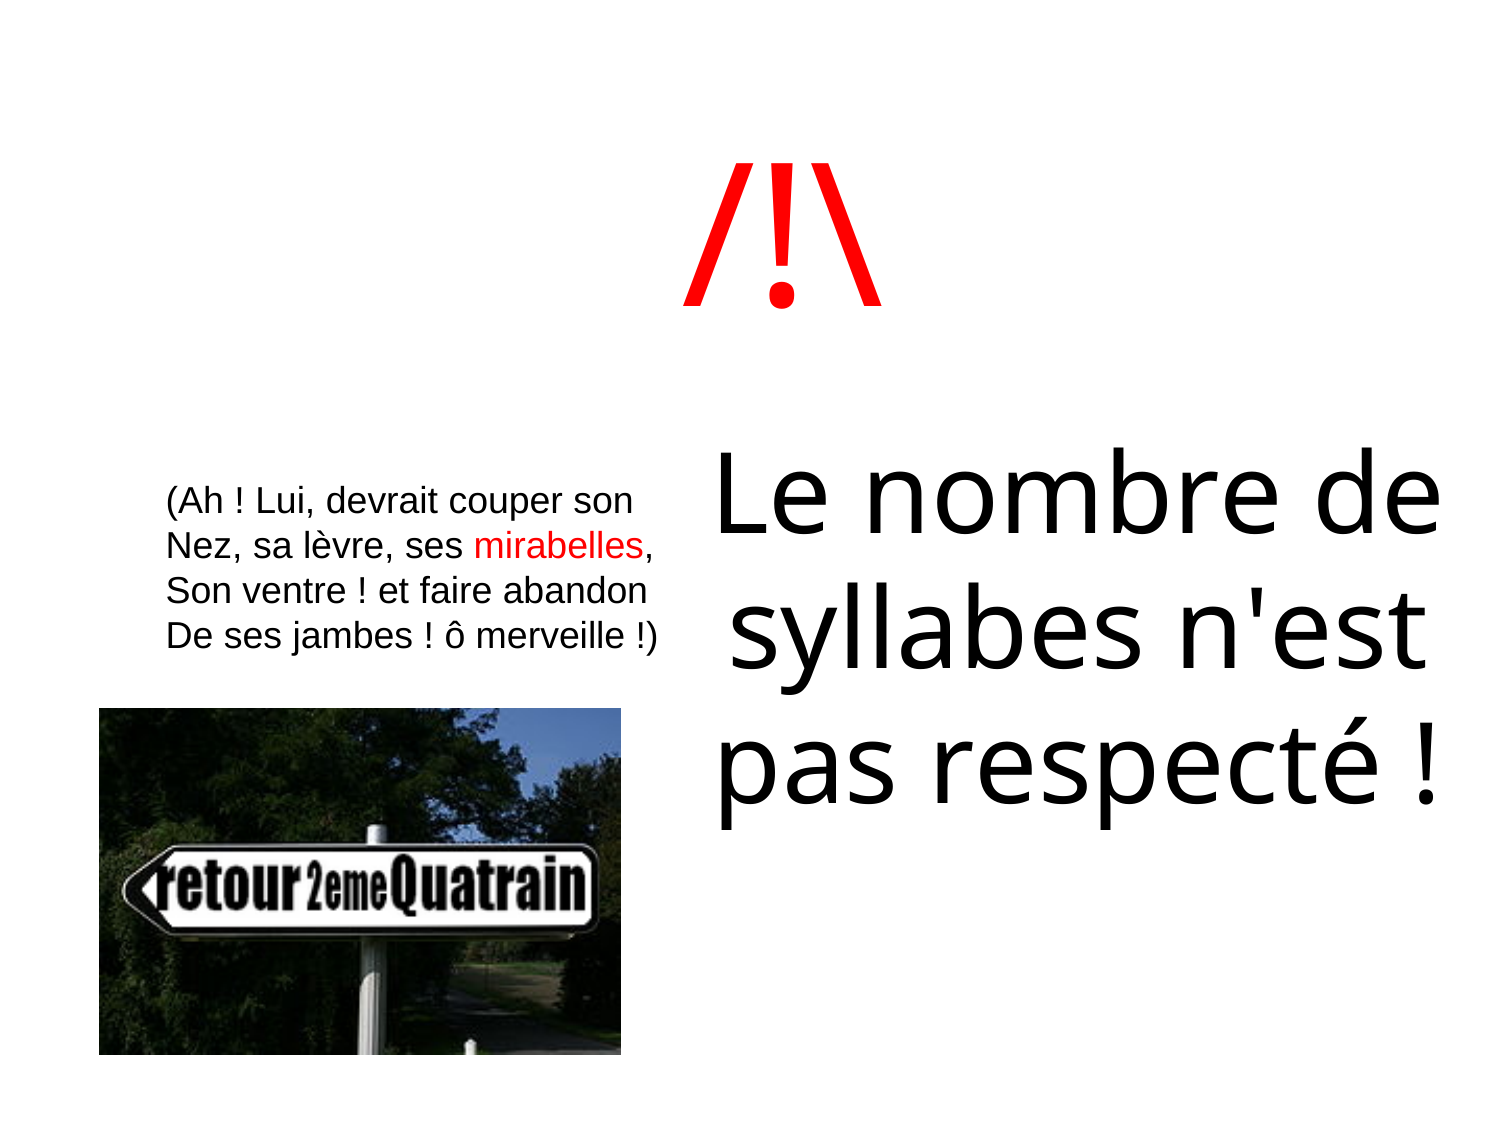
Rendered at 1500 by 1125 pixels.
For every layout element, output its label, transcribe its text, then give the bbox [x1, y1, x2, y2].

text_box /!\ [147, 99, 1418, 355]
picture [99, 708, 621, 1055]
text_box (Ah ! Lui, devrait couper son Nez, sa lèvre, ses mirabelles, Son ventre ! et faire abandon De ses jambes ! ô merveille !) [150, 468, 679, 664]
text_box Le nombre de syllabes n'est pas respecté ! [679, 413, 1477, 1125]
